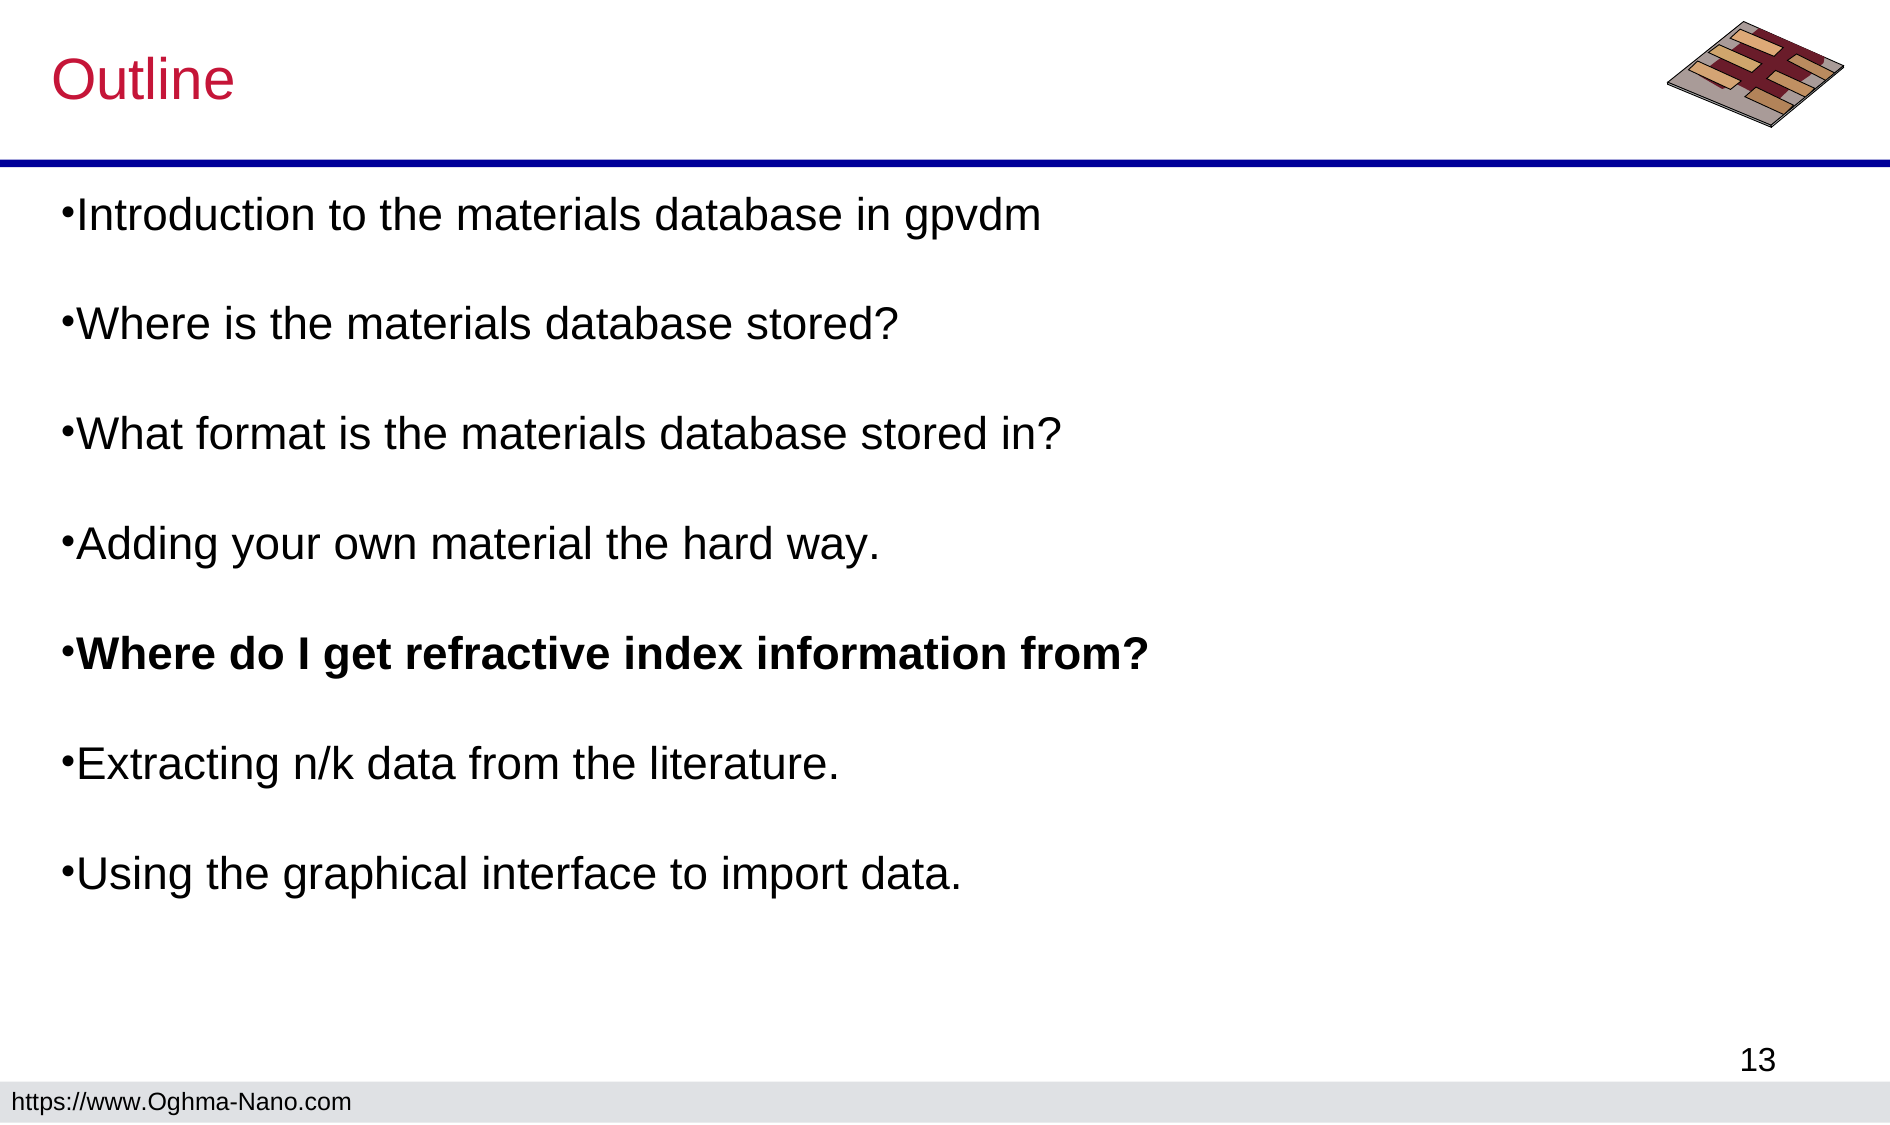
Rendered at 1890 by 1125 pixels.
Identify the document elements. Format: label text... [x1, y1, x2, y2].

text_box <number> [1724, 1030, 1890, 1101]
title Outline [36, 6, 1575, 153]
text_box Introduction to the materials database in gpvdm Where is the materials database stored? What format is the materials database stored in? Adding your own material the hard way. Where do I get refractive index information from? Extracting n/k data from the literature. Using the graphical interface to import data. [45, 176, 1890, 907]
